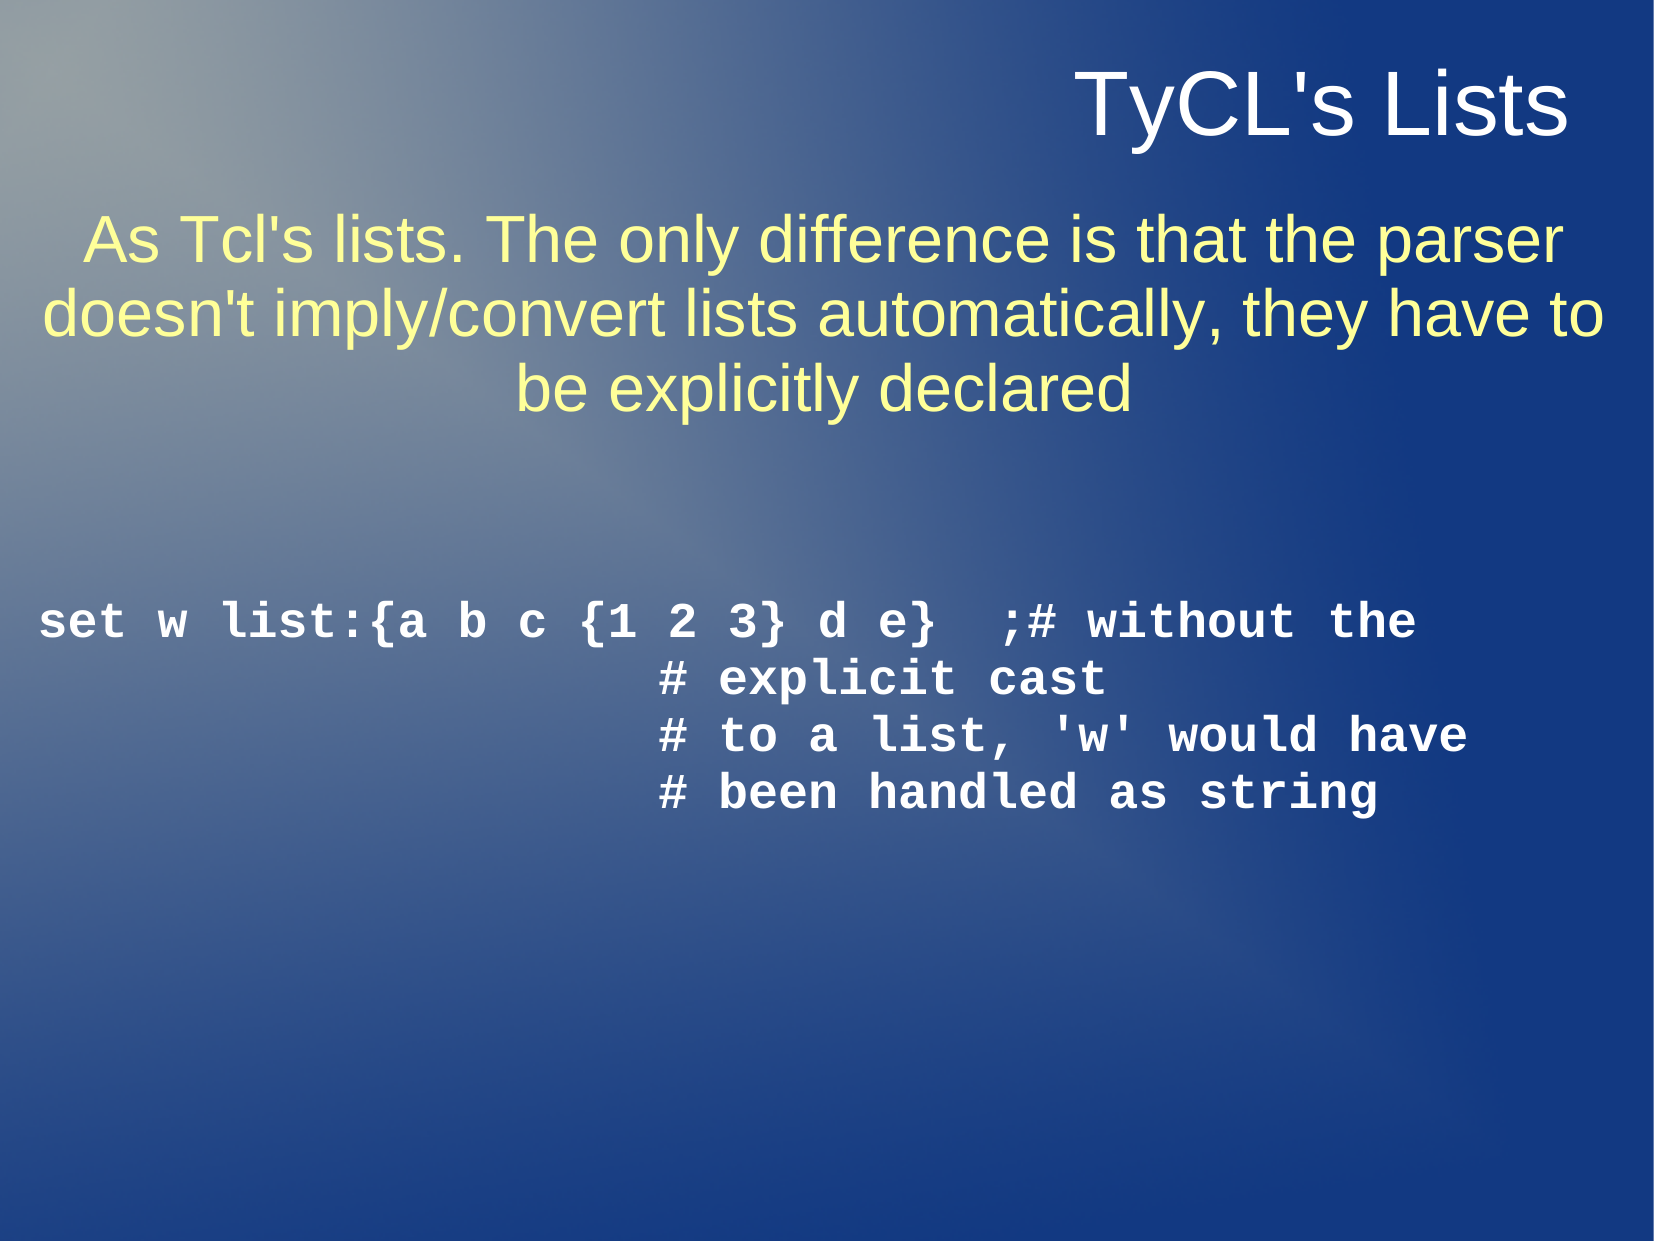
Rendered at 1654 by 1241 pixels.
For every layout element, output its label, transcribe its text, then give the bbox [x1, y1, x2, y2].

picture [0, 0, 1654, 1241]
title TyCL's Lists [82, 52, 1571, 155]
subtitle As Tcl's lists. The only difference is that the parser doesn't imply/convert lists automatically, they have to be explicitly declared set w list:{a b c {1 2 3} d e} ;# without the # explicit cast # to a list, 'w' would have # been handled as string [37, 201, 1613, 1221]
